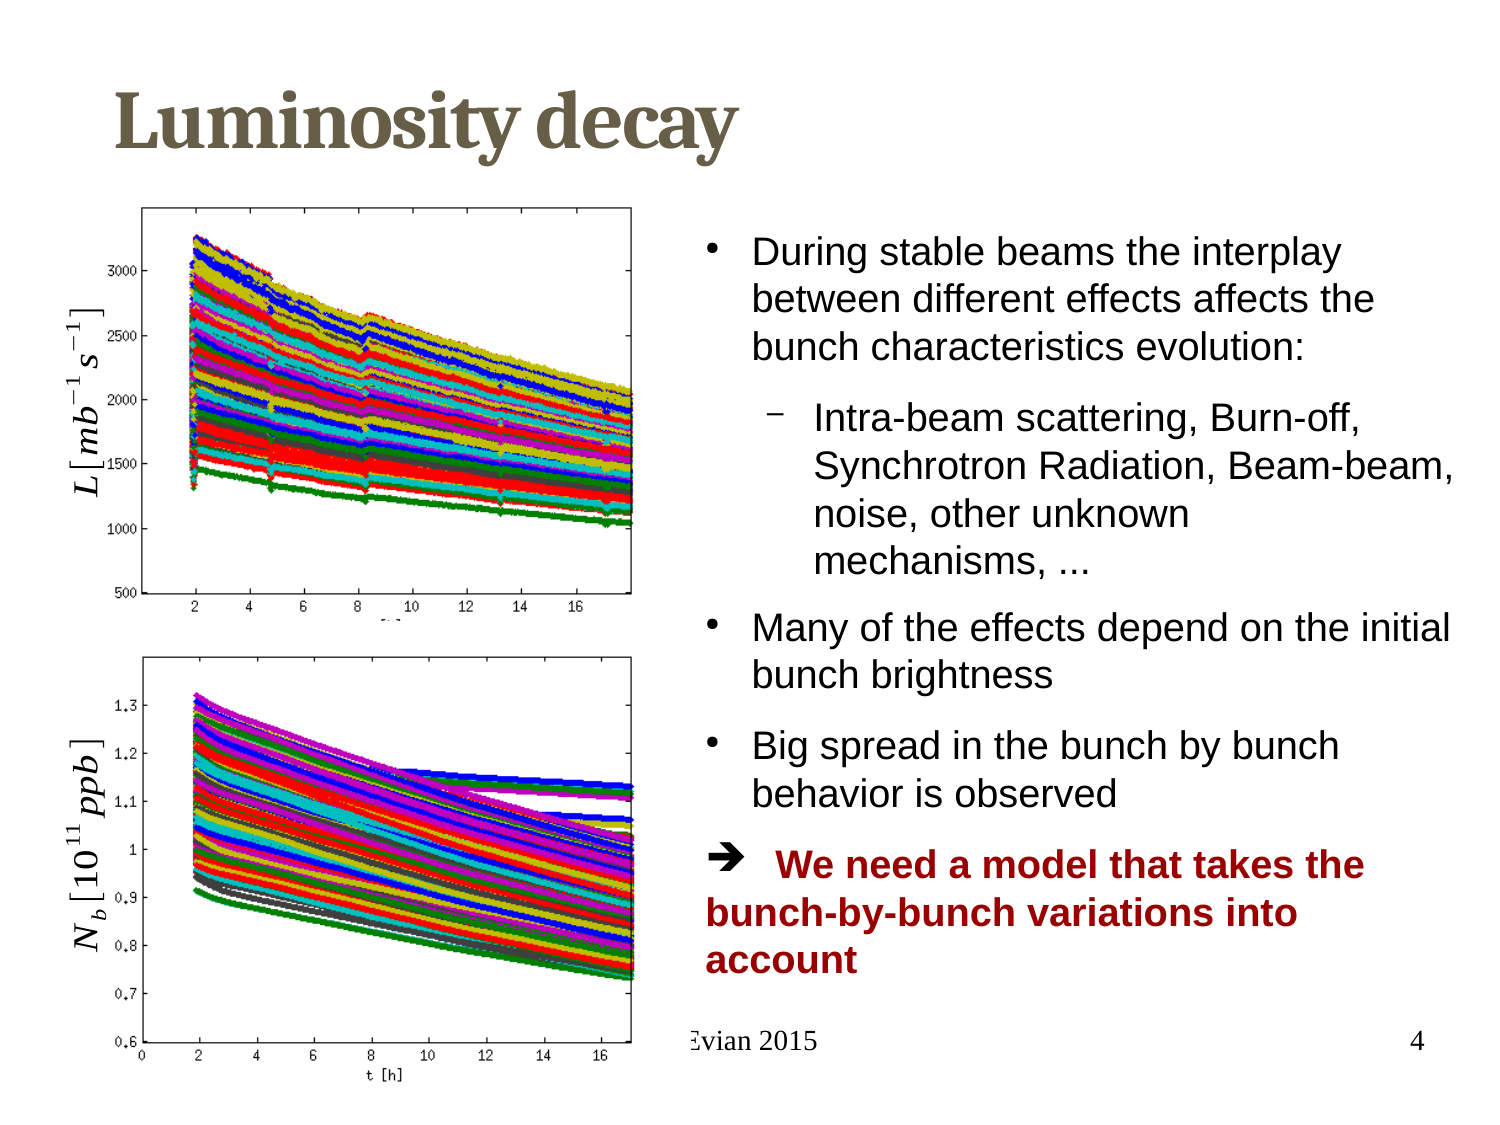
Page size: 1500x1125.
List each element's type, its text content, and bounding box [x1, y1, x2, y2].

chart [60, 297, 106, 511]
title Luminosity decay [98, 21, 1449, 209]
chart [60, 730, 110, 965]
list During stable beams the interplay between different effects affects the bunch characteristics evolution: Intra-beam scattering, Burn-off, Synchrotron Radiation, Beam-beam, noise, other unknown mechanisms, ... Many of the effects depend on the initial bunch brightness Big spread in the bunch by bunch behavior is observed We need a model that takes the bunch-by-bunch variations into account [690, 225, 1456, 991]
picture [60, 173, 691, 1094]
